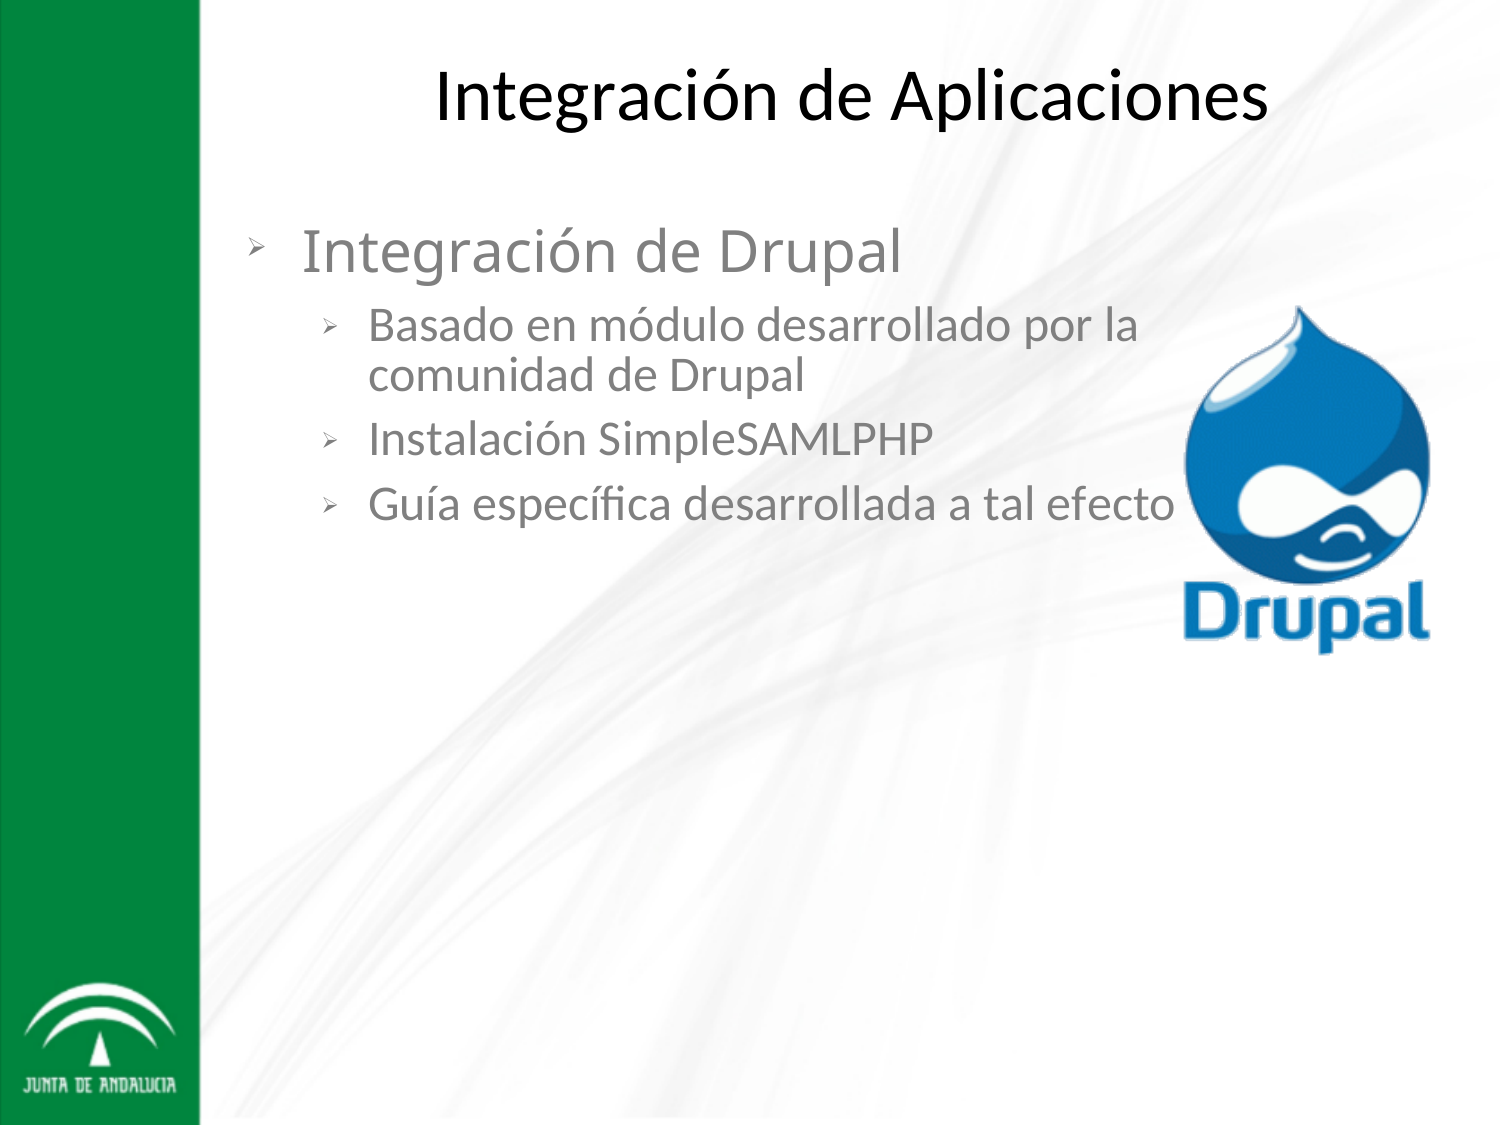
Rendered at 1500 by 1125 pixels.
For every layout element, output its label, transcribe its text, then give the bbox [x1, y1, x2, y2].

picture [0, 0, 1500, 1125]
list Integración de Drupal Basado en módulo desarrollado por la comunidad de Drupal Instalación SimpleSAMLPHP Guía específica desarrollada a tal efecto [246, 210, 1182, 863]
title Integración de Aplicaciones [92, 21, 1500, 257]
